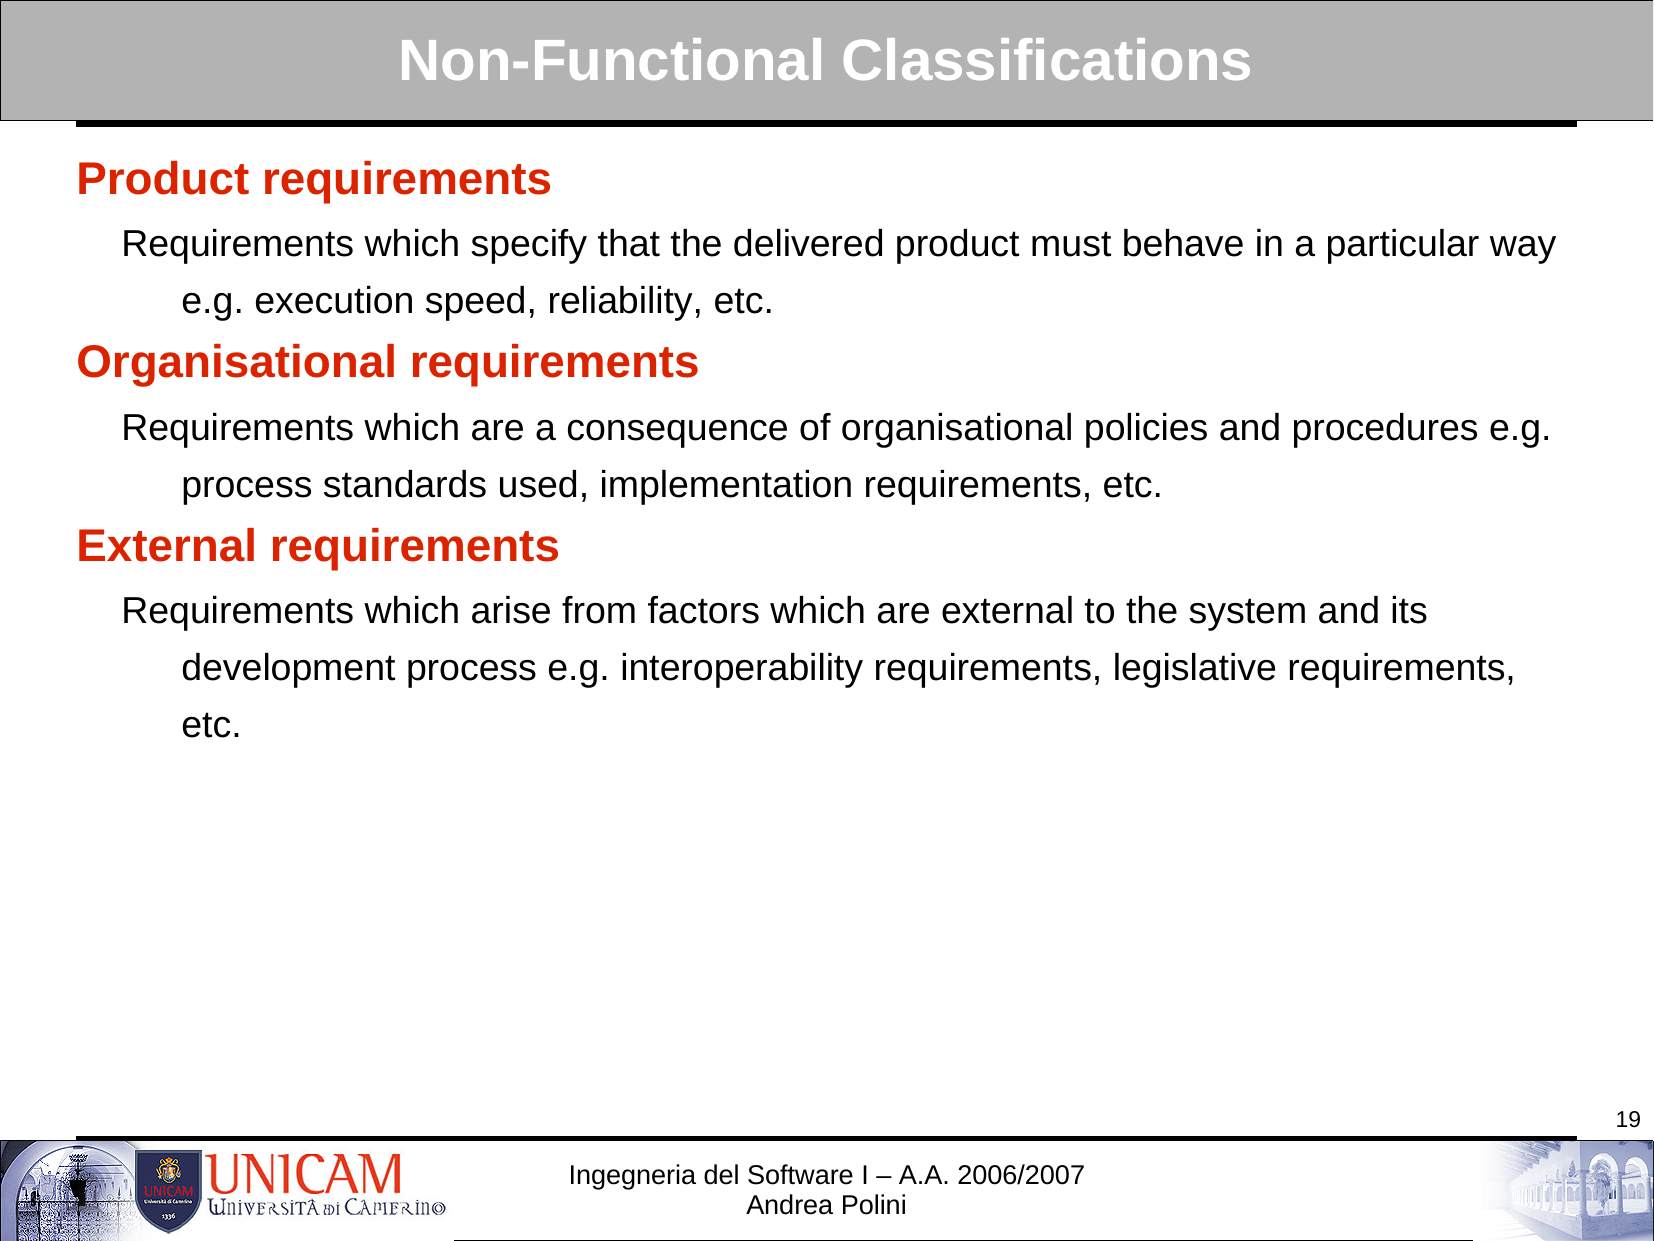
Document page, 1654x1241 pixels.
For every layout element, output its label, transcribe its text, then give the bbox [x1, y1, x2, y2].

picture [0, 1141, 454, 1241]
title Non-Functional Classifications [0, 0, 1653, 121]
picture [1473, 1141, 1654, 1241]
list Product requirements Requirements which specify that the delivered product must behave in a particular way e.g. execution speed, reliability, etc. Organisational requirements Requirements which are a consequence of organisational policies and procedures e.g. process standards used, implementation requirements, etc. External requirements Requirements which arise from factors which are external to the system and its development process e.g. interoperability requirements, legislative requirements, etc. [76, 152, 1577, 911]
